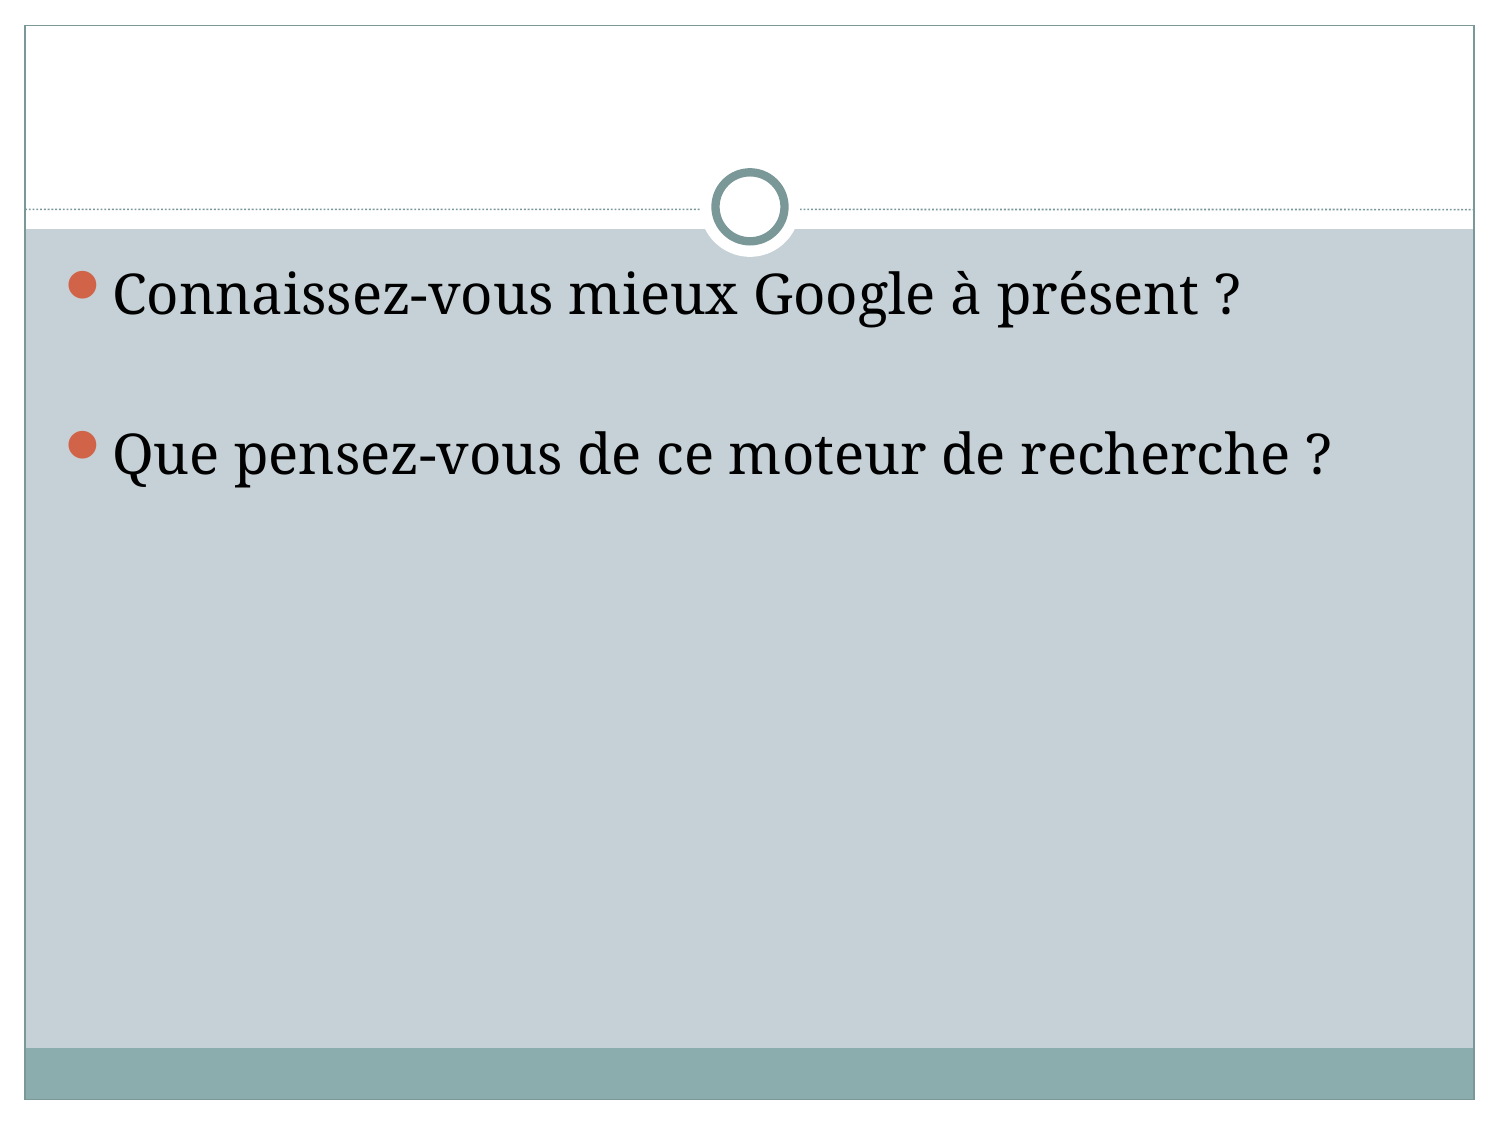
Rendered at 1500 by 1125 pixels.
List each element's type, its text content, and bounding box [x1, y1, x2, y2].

list Connaissez-vous mieux Google à présent ? Que pensez-vous de ce moteur de recherche ? [49, 250, 1445, 1001]
